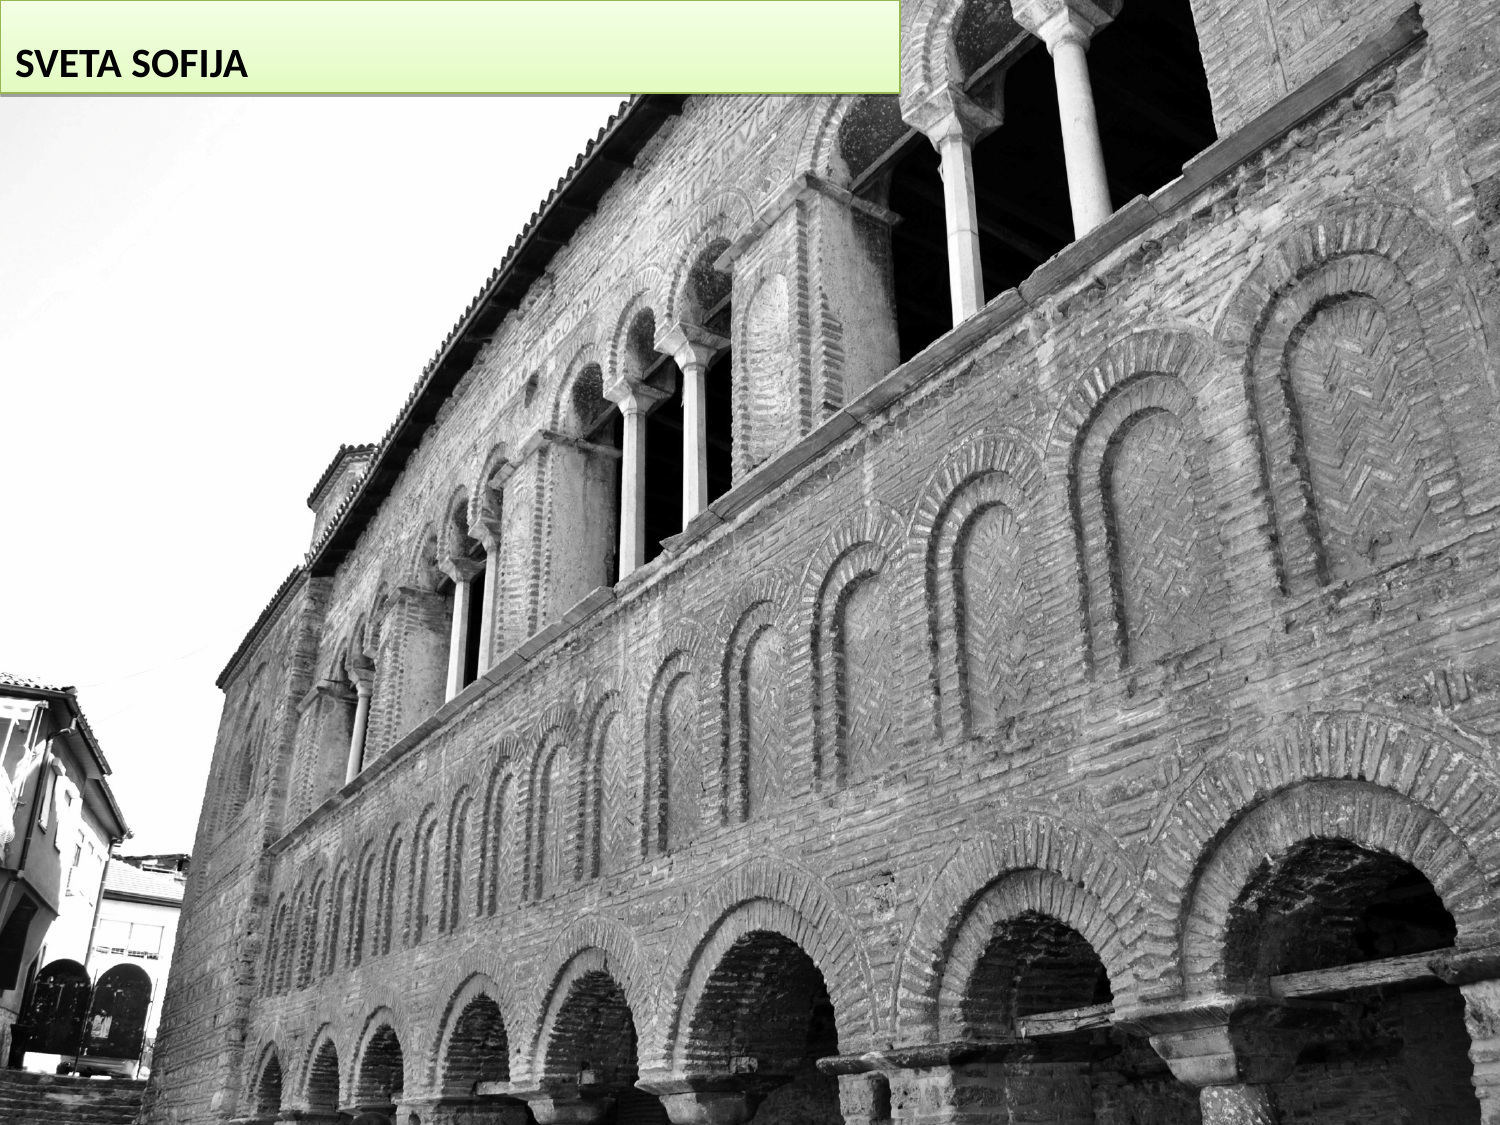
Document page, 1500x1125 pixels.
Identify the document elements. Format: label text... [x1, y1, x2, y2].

title SVETA SOFIJA [0, 0, 900, 93]
picture [0, 0, 1500, 1125]
